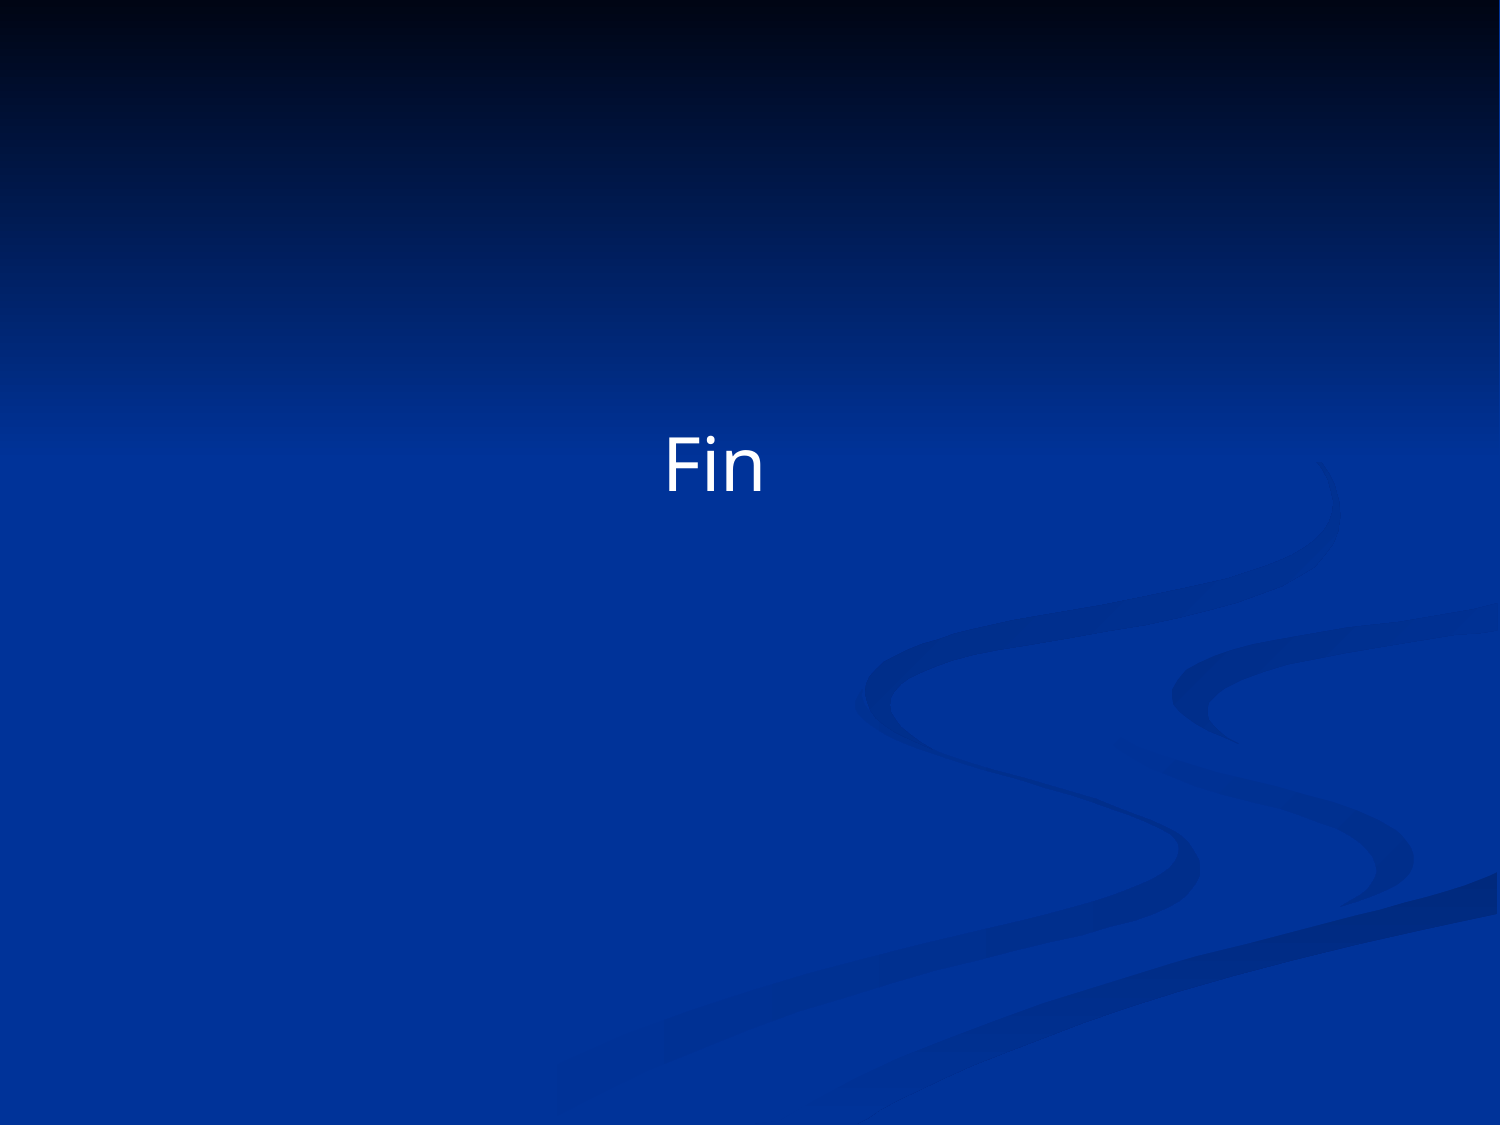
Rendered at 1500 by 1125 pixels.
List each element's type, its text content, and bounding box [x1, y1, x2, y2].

text_box Fin [442, 408, 987, 737]
